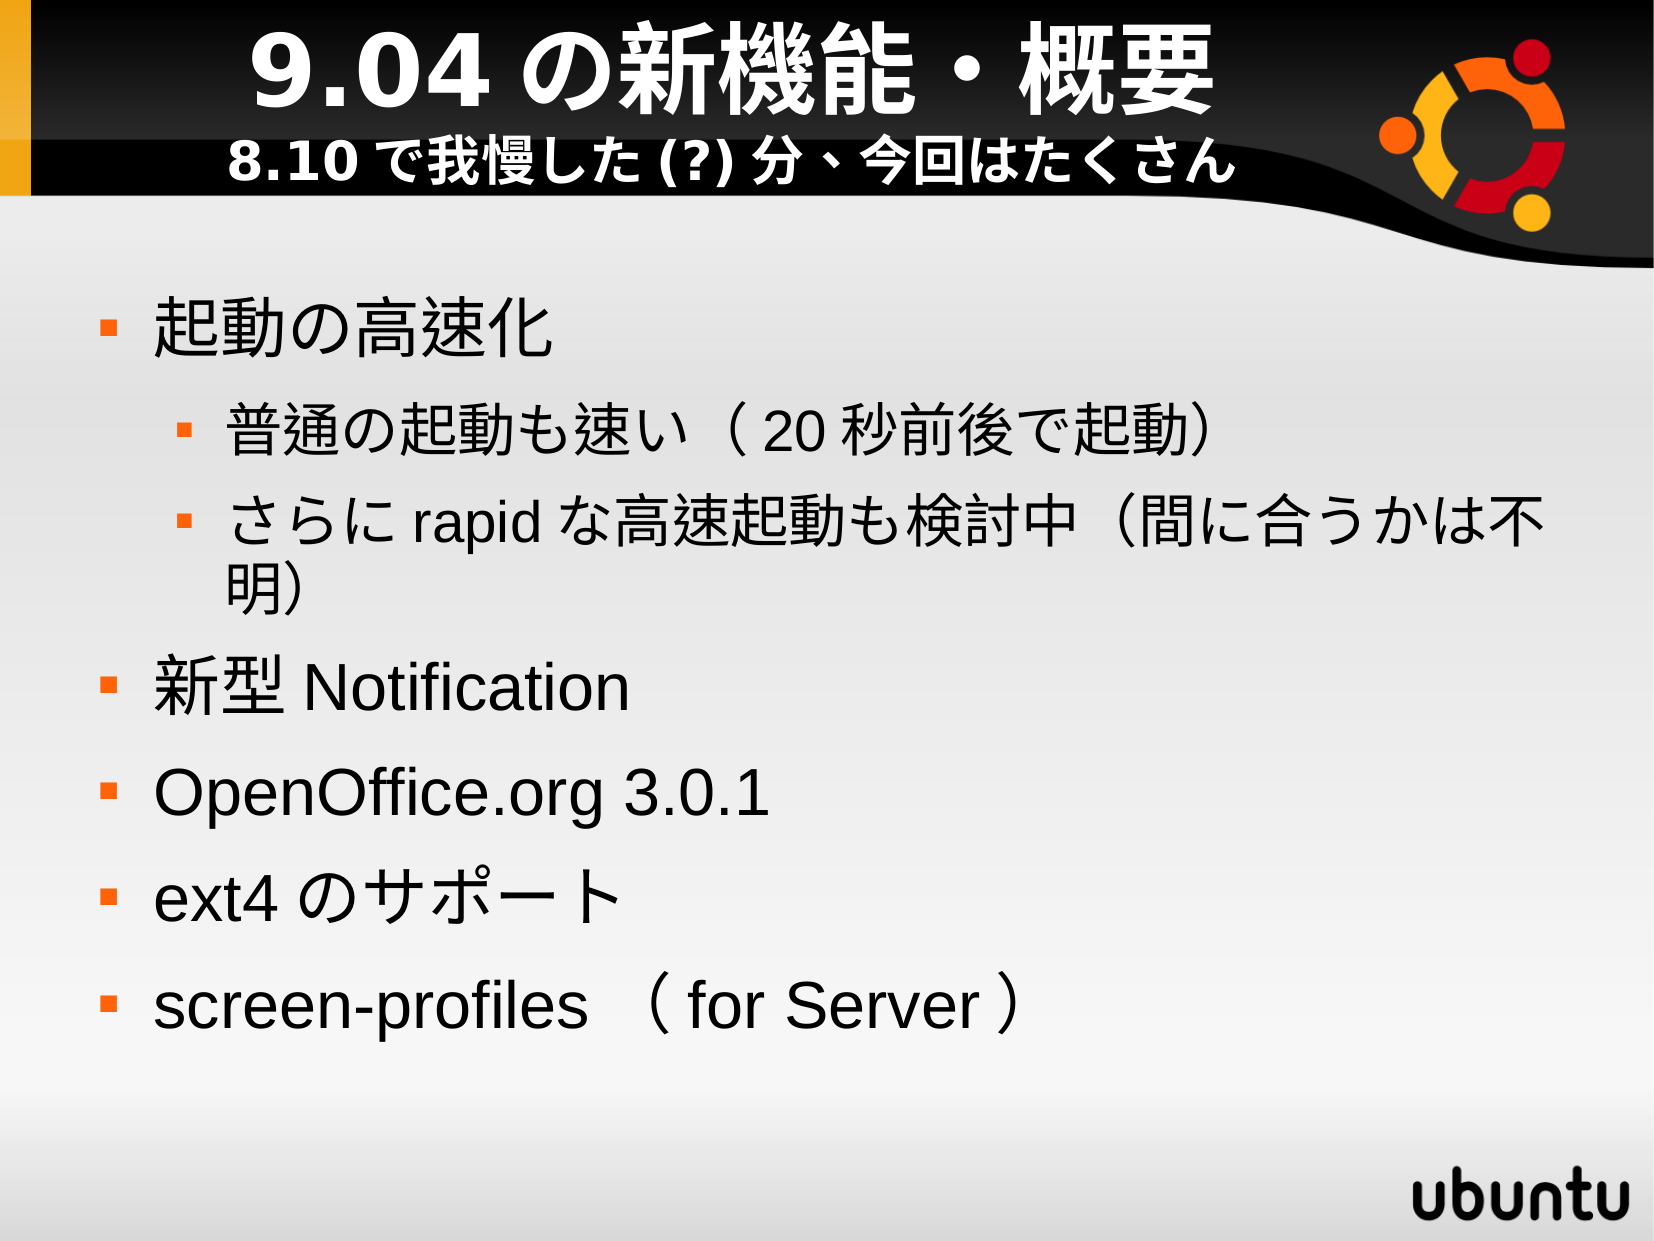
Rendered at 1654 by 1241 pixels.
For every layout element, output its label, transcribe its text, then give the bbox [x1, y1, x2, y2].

title 9.04の新機能・概要 8.10で我慢した(?)分、今回はたくさん [76, 0, 1388, 208]
list 起動の高速化 普通の起動も速い（20秒前後で起動） さらにrapidな高速起動も検討中（間に合うかは不明） 新型Notification OpenOffice.org 3.0.1 ext4のサポート screen-profiles（for Server） [82, 290, 1571, 1109]
picture [0, 0, 1654, 1241]
